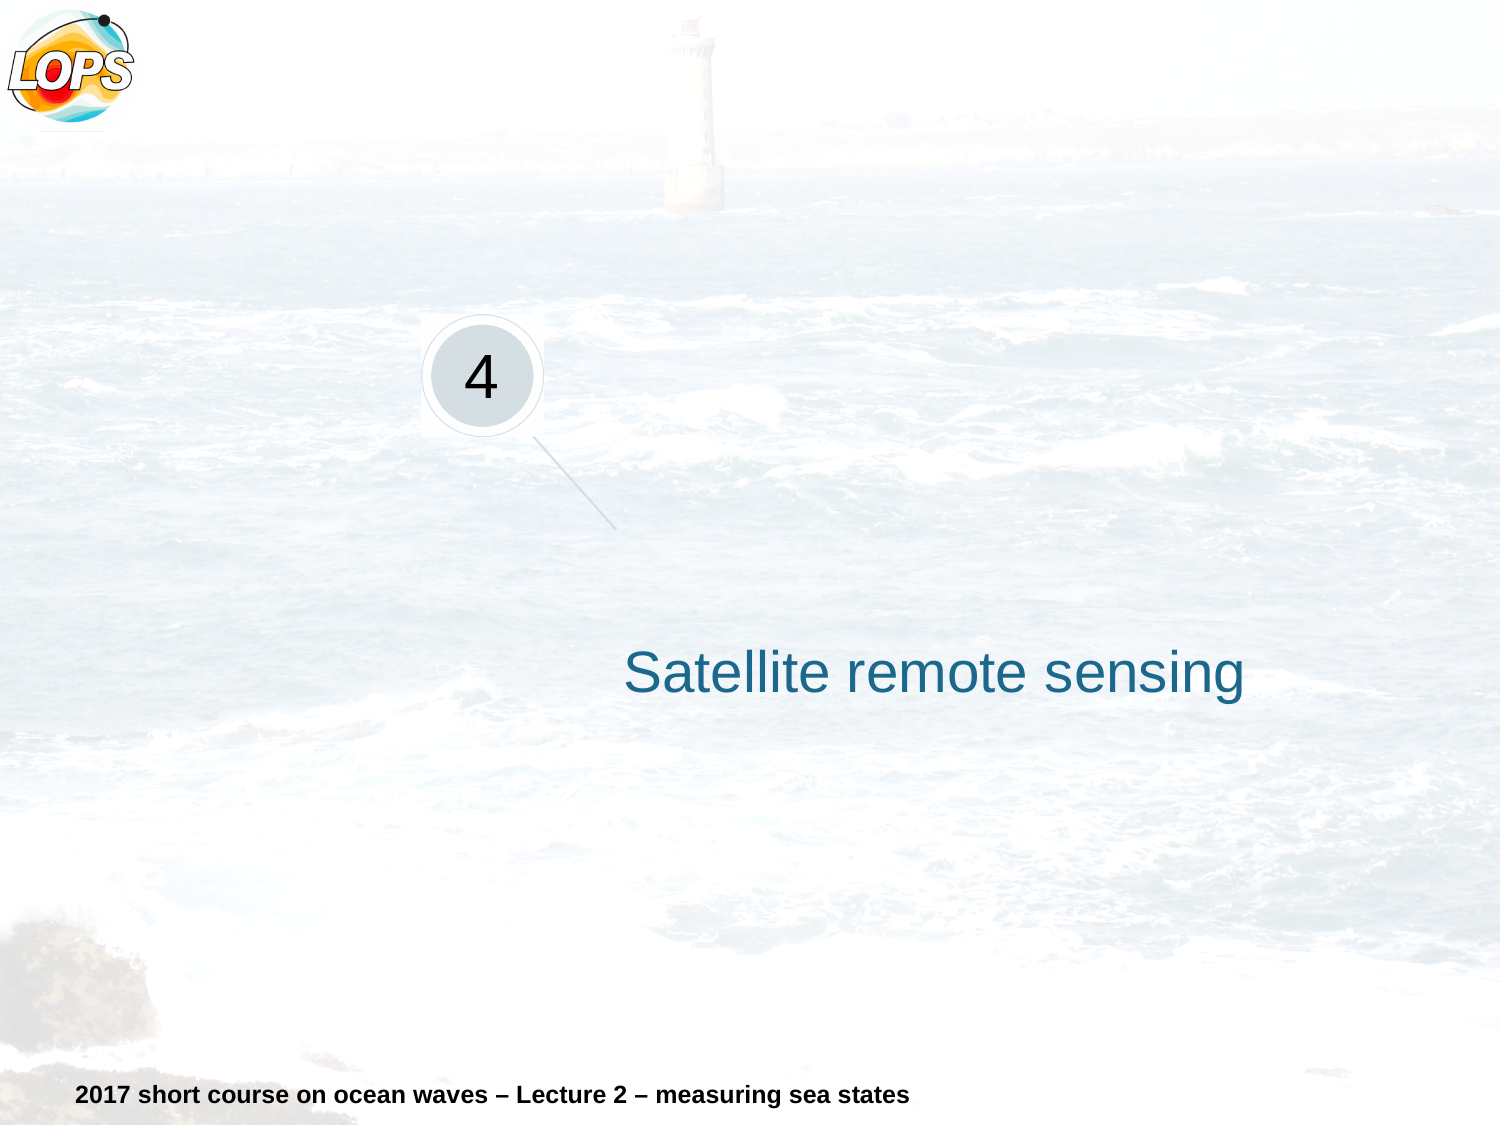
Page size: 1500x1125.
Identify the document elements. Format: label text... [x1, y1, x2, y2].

picture [0, 0, 1500, 1125]
text_box Satellite remote sensing [608, 467, 1500, 870]
text_box 4 [450, 337, 526, 421]
